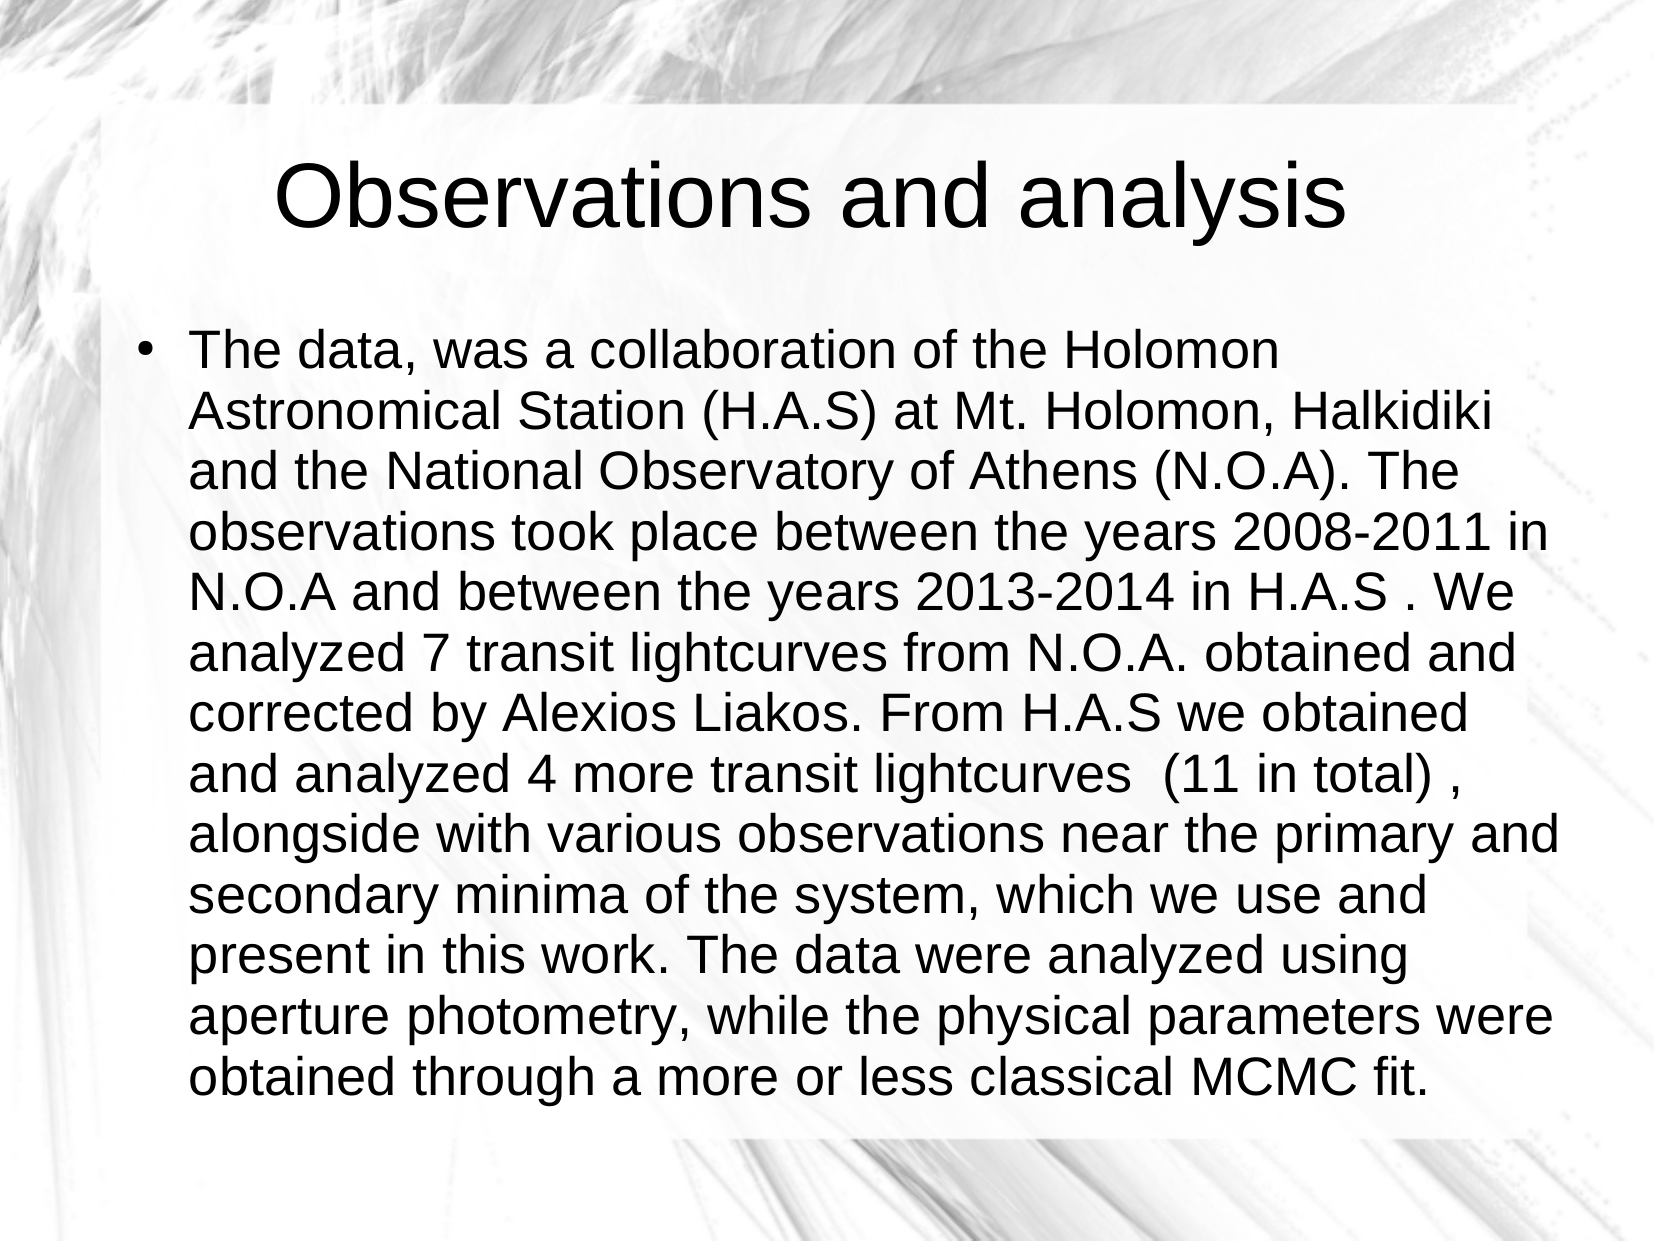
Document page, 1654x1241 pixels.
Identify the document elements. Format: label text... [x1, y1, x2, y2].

title Observations and analysis [118, 112, 1506, 281]
list The data, was a collaboration of the Holomon Astronomical Station (H.A.S) at Mt. Holomon, Halkidiki and the National Observatory of Athens (N.O.A). The observations took place between the years 2008-2011 in N.O.A and between the years 2013-2014 in H.A.S . We analyzed 7 transit lightcurves from N.O.A. obtained and corrected by Alexios Liakos. From H.A.S we obtained and analyzed 4 more transit lightcurves (11 in total) , alongside with various observations near the primary and secondary minima of the system, which we use and present in this work. The data were analyzed using aperture photometry, while the physical parameters were obtained through a more or less classical MCMC fit. [118, 319, 1571, 1110]
picture [0, 0, 1654, 1241]
